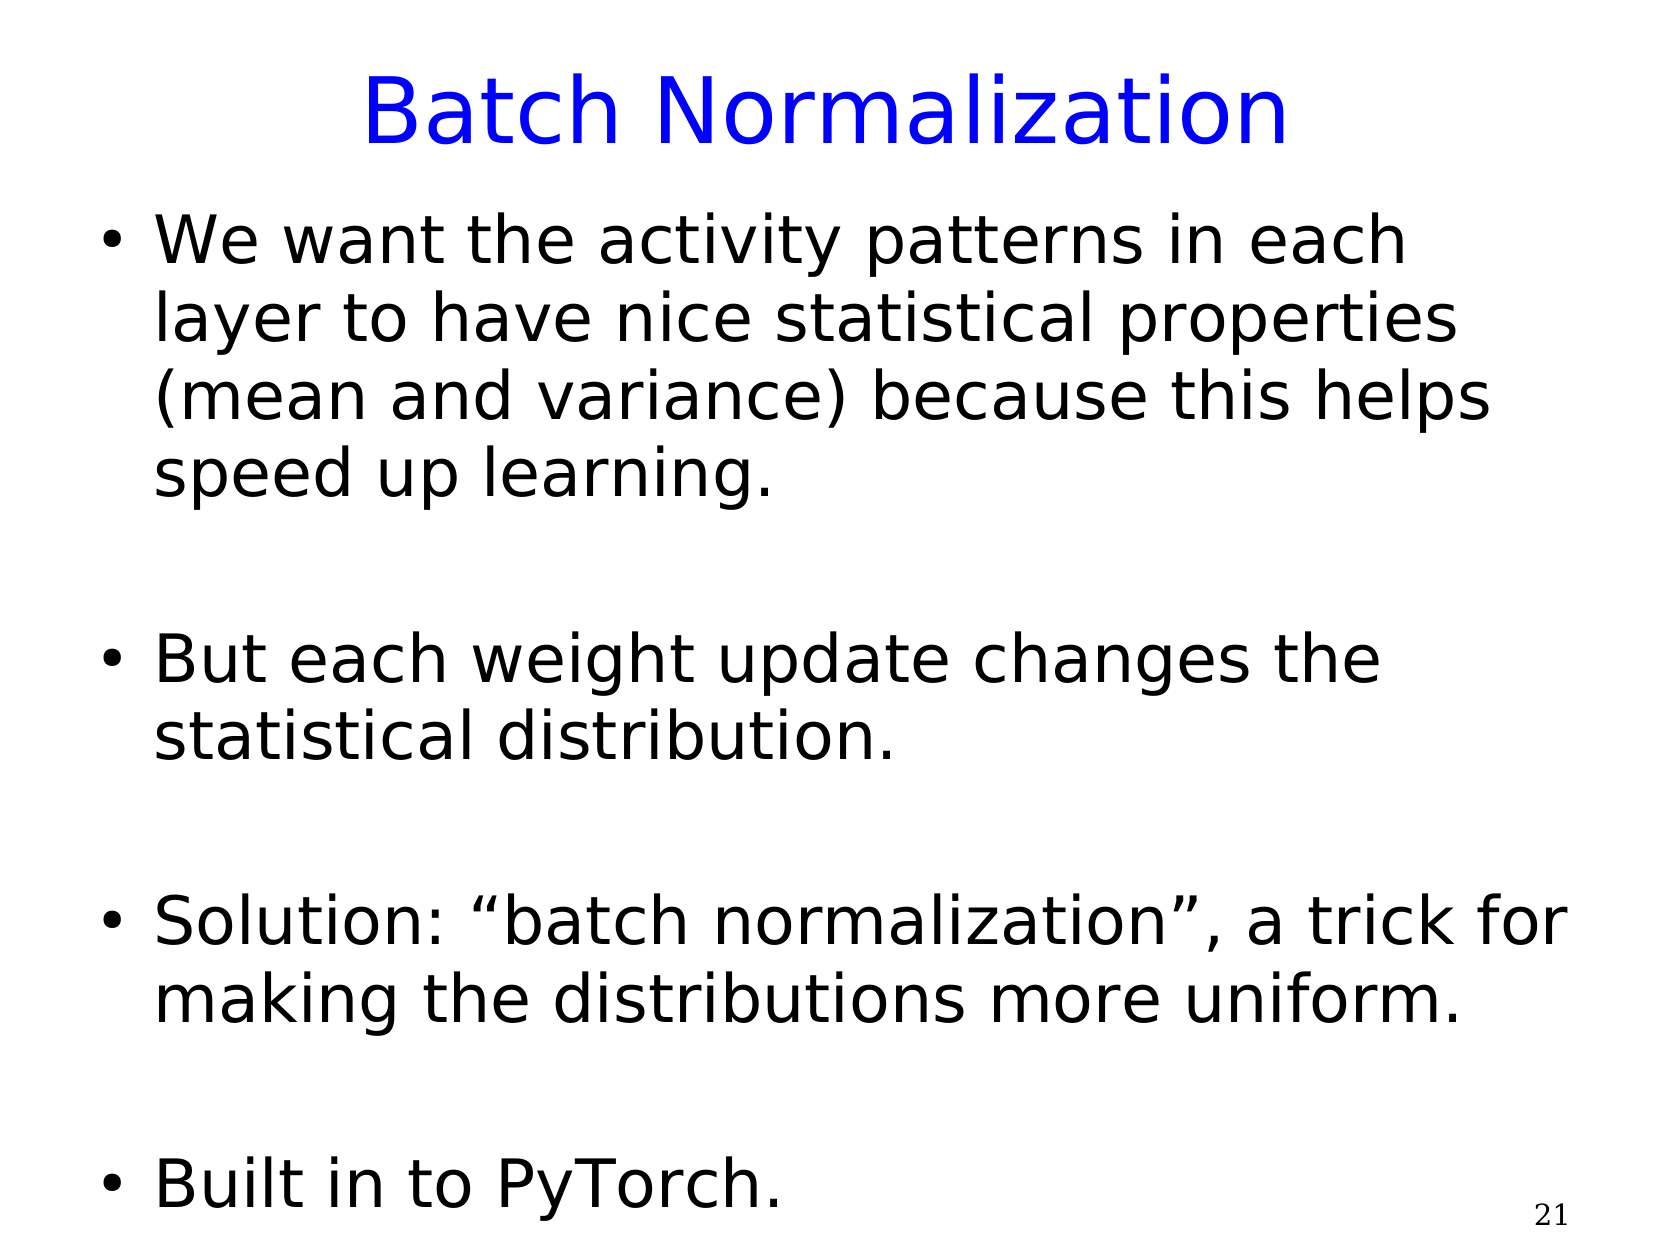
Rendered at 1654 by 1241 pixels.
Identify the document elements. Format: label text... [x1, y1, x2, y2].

title Batch Normalization [82, 8, 1571, 201]
list We want the activity patterns in each layer to have nice statistical properties (mean and variance) because this helps speed up learning. But each weight update changes the statistical distribution. Solution: “batch normalization”, a trick for making the distributions more uniform. Built in to PyTorch. [82, 201, 1571, 1224]
